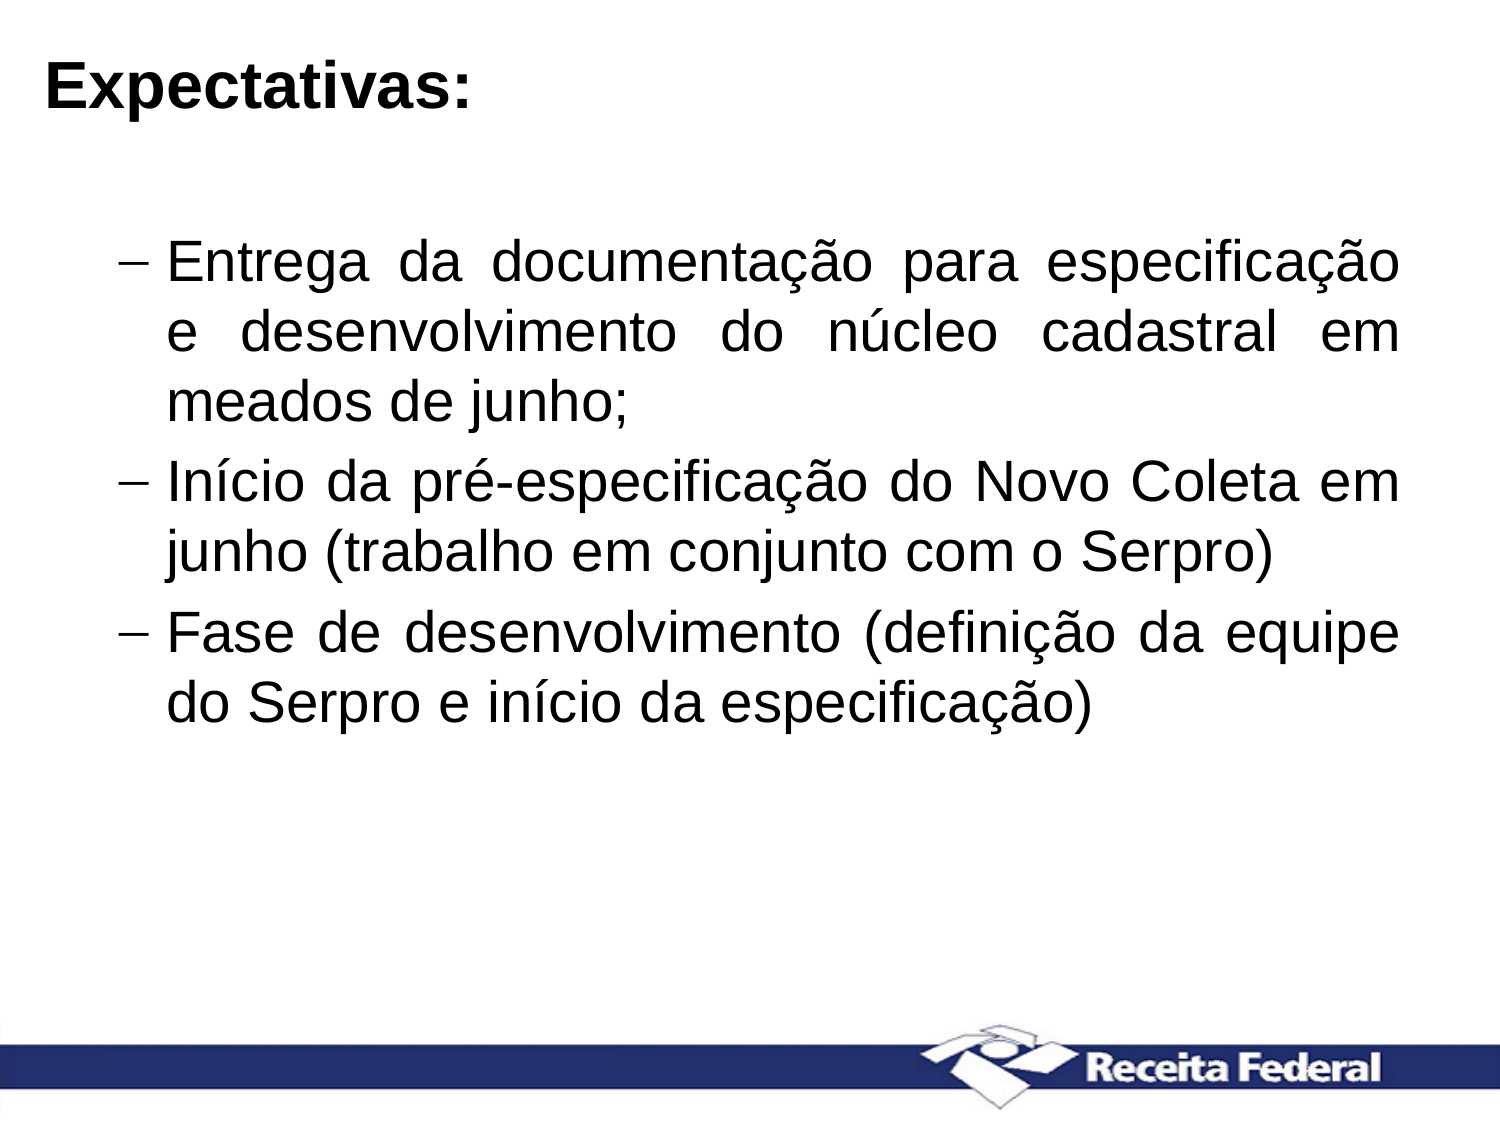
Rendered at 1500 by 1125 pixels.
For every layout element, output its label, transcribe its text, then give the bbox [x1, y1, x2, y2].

text_box Expectativas: Entrega da documentação para especificação e desenvolvimento do núcleo cadastral em meados de junho; Início da pré-especificação do Novo Coleta em junho (trabalho em conjunto com o Serpro) Fase de desenvolvimento (definição da equipe do Serpro e início da especificação) [29, 34, 1418, 908]
chart [0, 1021, 1500, 1113]
